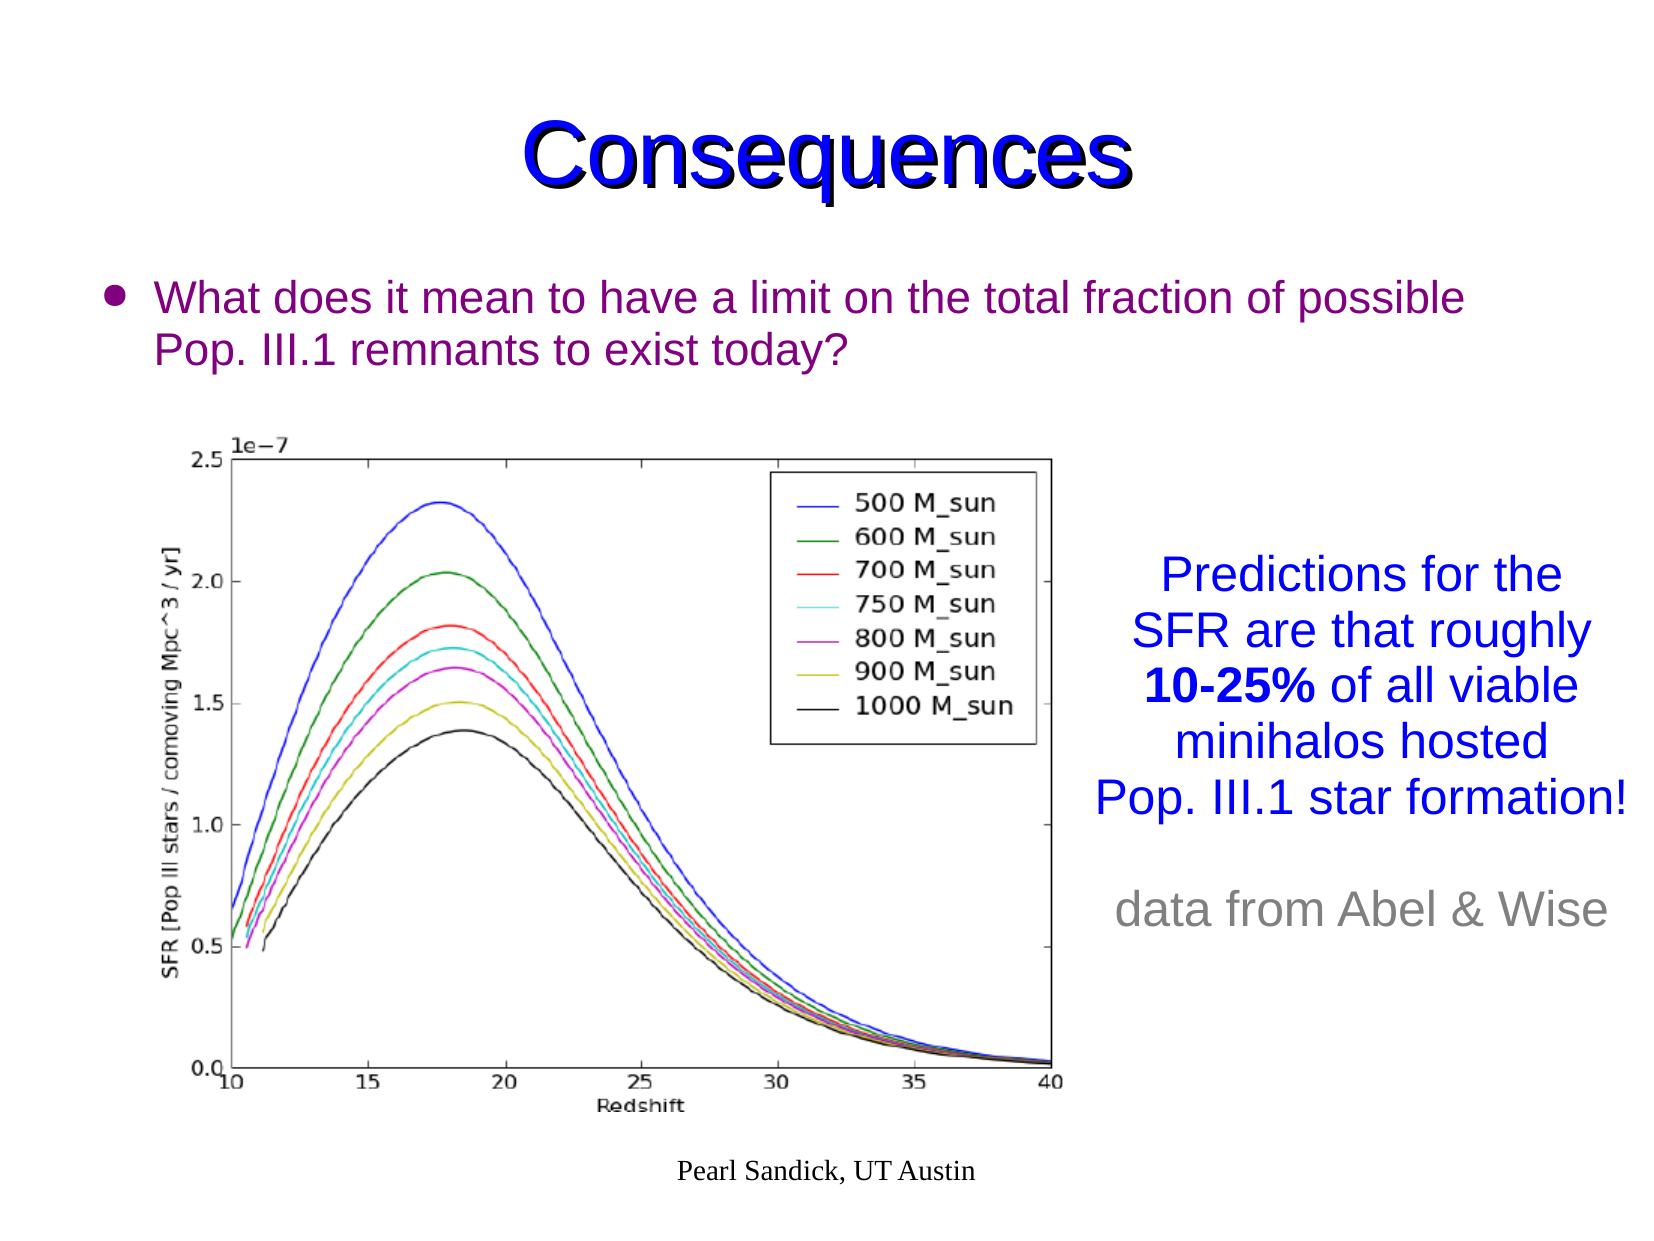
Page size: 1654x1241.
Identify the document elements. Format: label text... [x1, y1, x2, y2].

list What does it mean to have a limit on the total fraction of possible Pop. III.1 remnants to exist today? [82, 272, 1571, 1092]
text_box Predictions for the SFR are that roughly 10-25% of all viable minihalos hosted Pop. III.1 star formation! data from Abel & Wise [1079, 538, 1638, 991]
title Consequences [82, 56, 1571, 250]
picture [150, 432, 1063, 1112]
